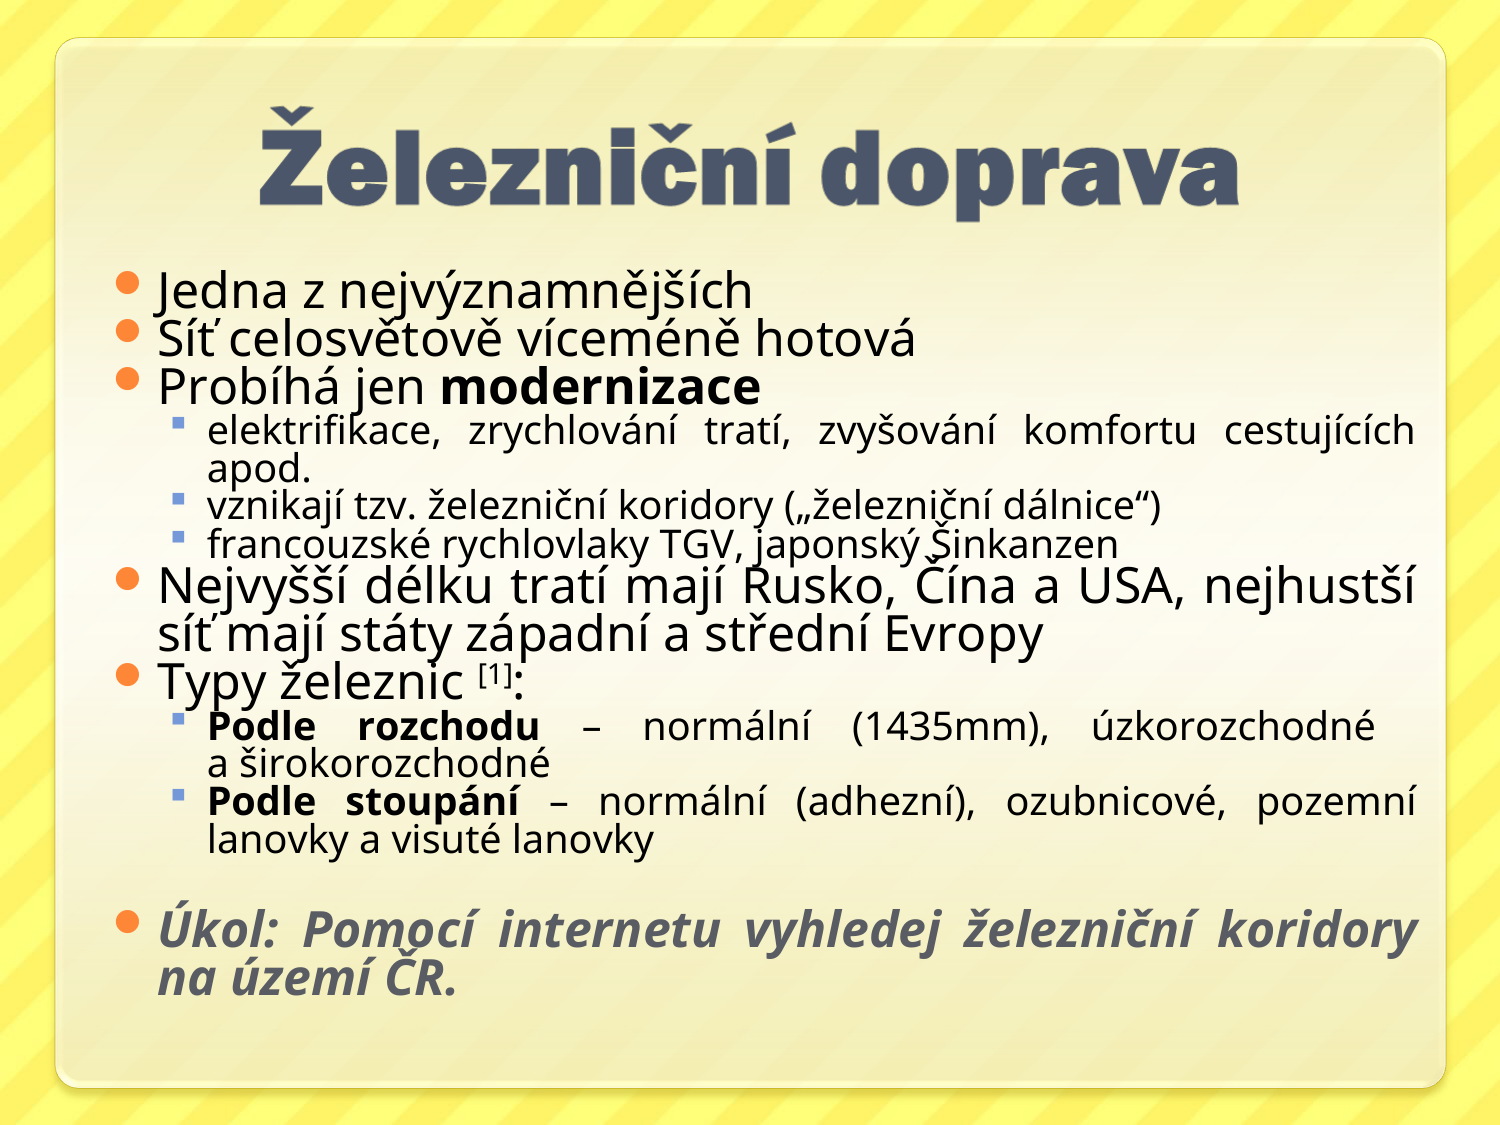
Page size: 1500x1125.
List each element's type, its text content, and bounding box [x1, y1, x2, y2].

text_box [75, 49, 1426, 262]
picture [0, 0, 1500, 1125]
list Jedna z nejvýznamnějších Síť celosvětově víceméně hotová Probíhá jen modernizace elektrifikace, zrychlování tratí, zvyšování komfortu cestujících apod. vznikají tzv. železniční koridory („železniční dálnice“) francouzské rychlovlaky TGV, japonský Šinkanzen Nejvyšší délku tratí mají Rusko, Čína a USA, nejhustší síť mají státy západní a střední Evropy Typy železnic [1]: Podle rozchodu – normální (1435mm), úzkorozchodné a širokorozchodné Podle stoupání – normální (adhezní), ozubnicové, pozemní lanovky a visuté lanovky Úkol: Pomocí internetu vyhledej železniční koridory na území ČR. [75, 262, 1426, 1020]
